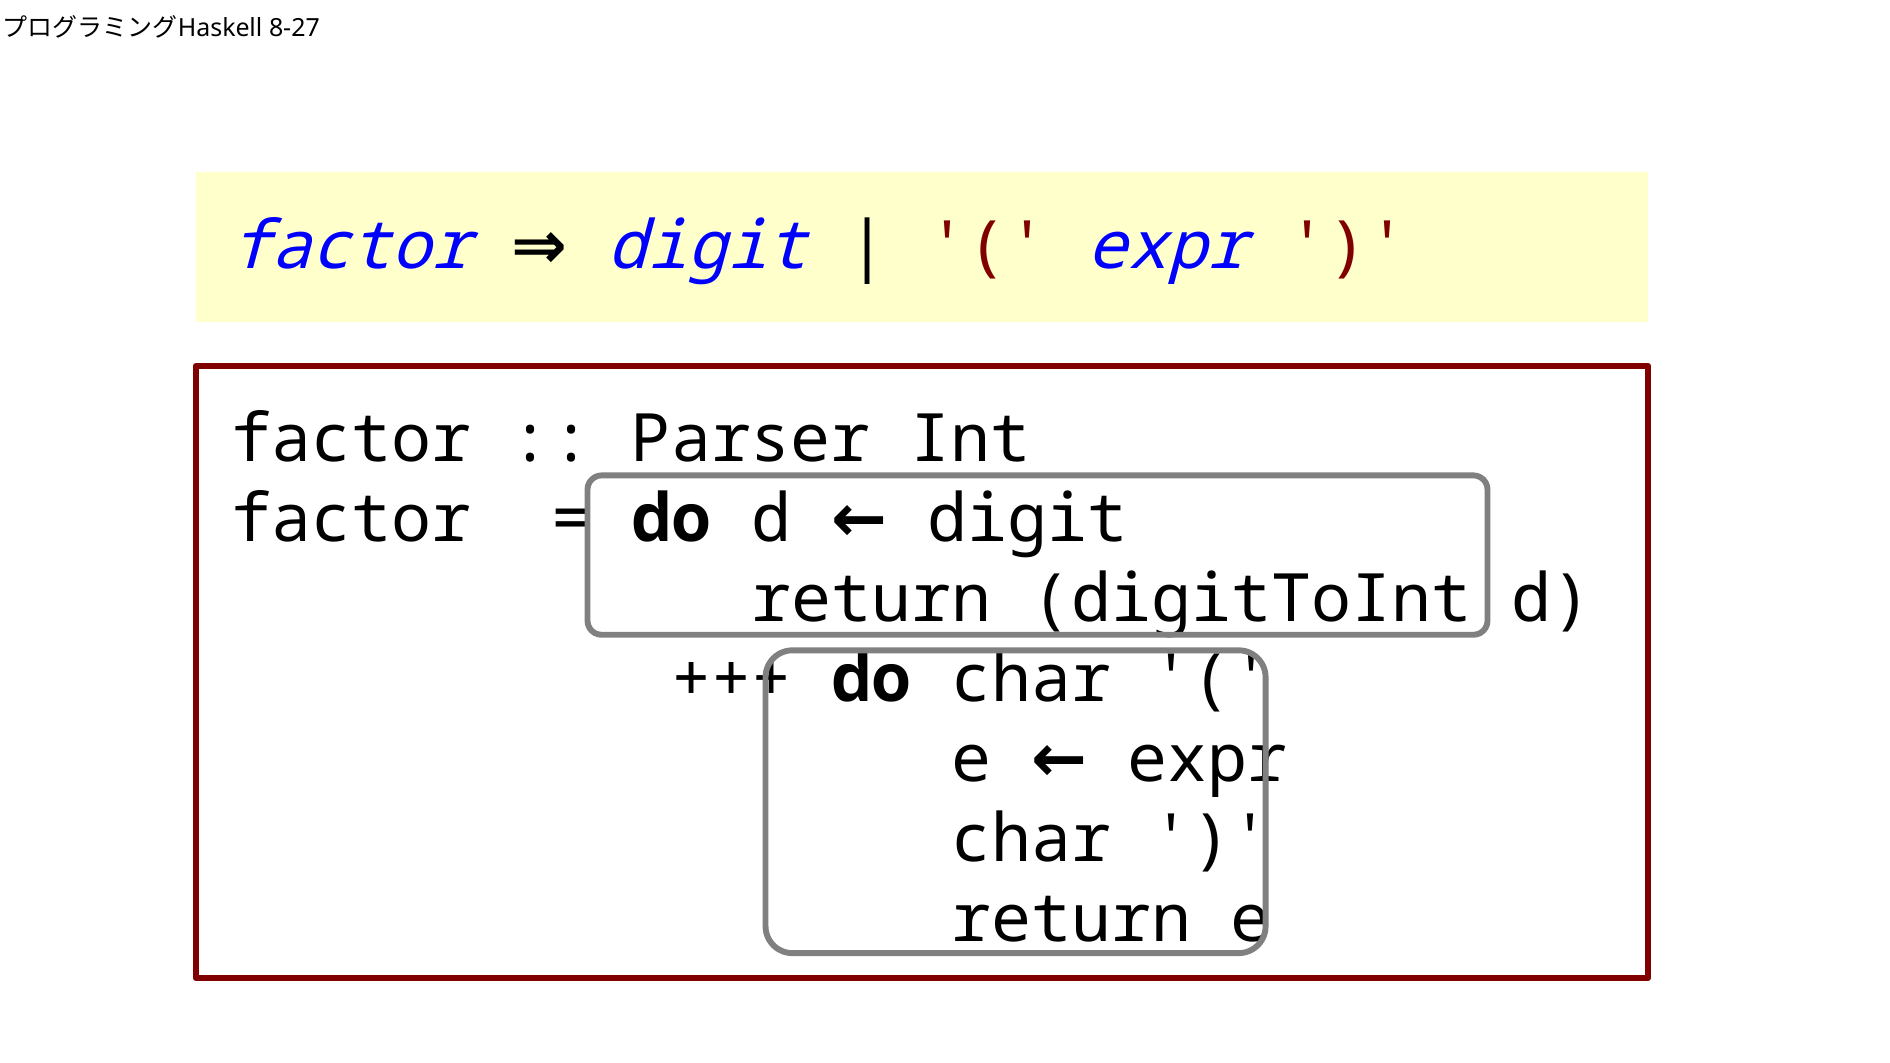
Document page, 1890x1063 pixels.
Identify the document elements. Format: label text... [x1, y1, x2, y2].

text_box factor :: Parser Int factor = do d ← digit return (digitToInt d) +++ do char '(' e ← expr char ')' return e [195, 365, 1649, 979]
text_box factor ⇒ digit | '(' expr ')' [195, 171, 1649, 322]
